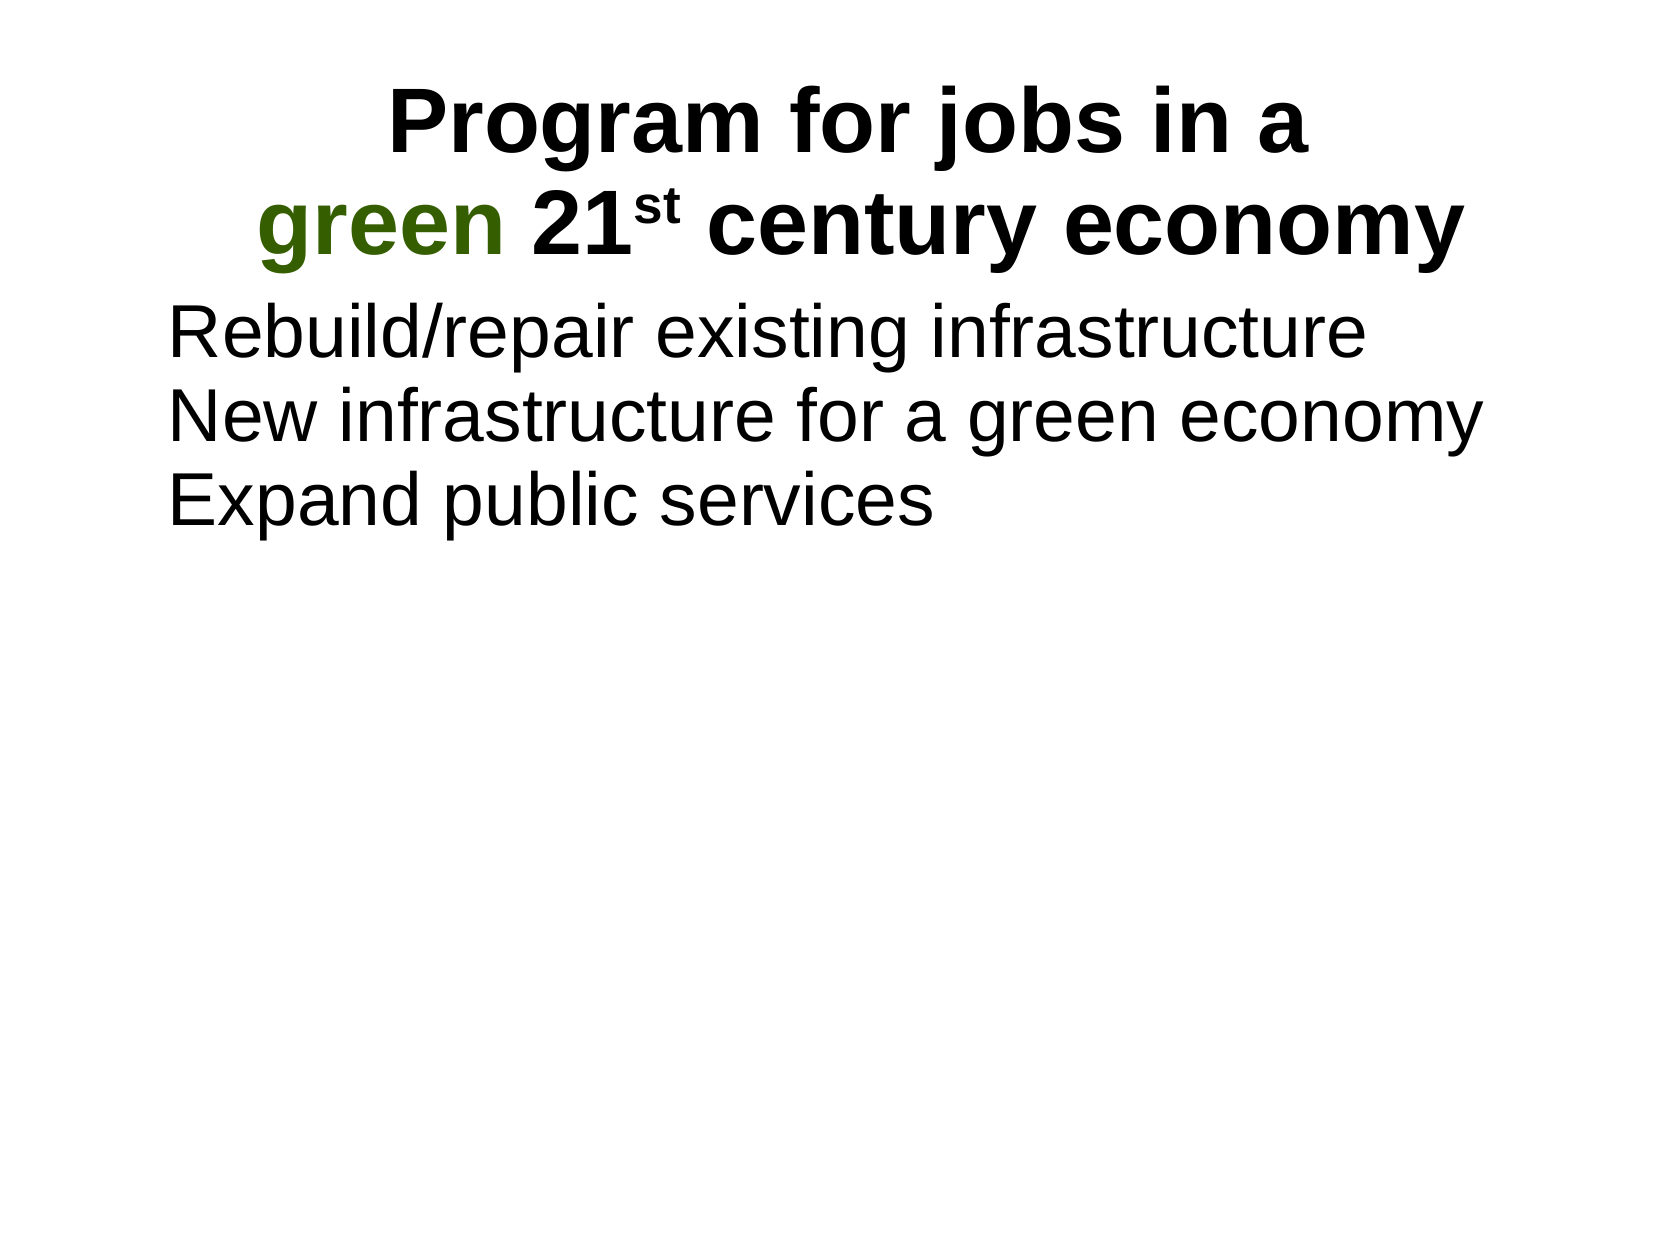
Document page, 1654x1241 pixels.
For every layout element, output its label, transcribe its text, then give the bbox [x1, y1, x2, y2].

text_box Program for jobs in a green 21st century economy Rebuild/repair existing infrastructure New infrastructure for a green economy Expand public services [123, 61, 1600, 593]
